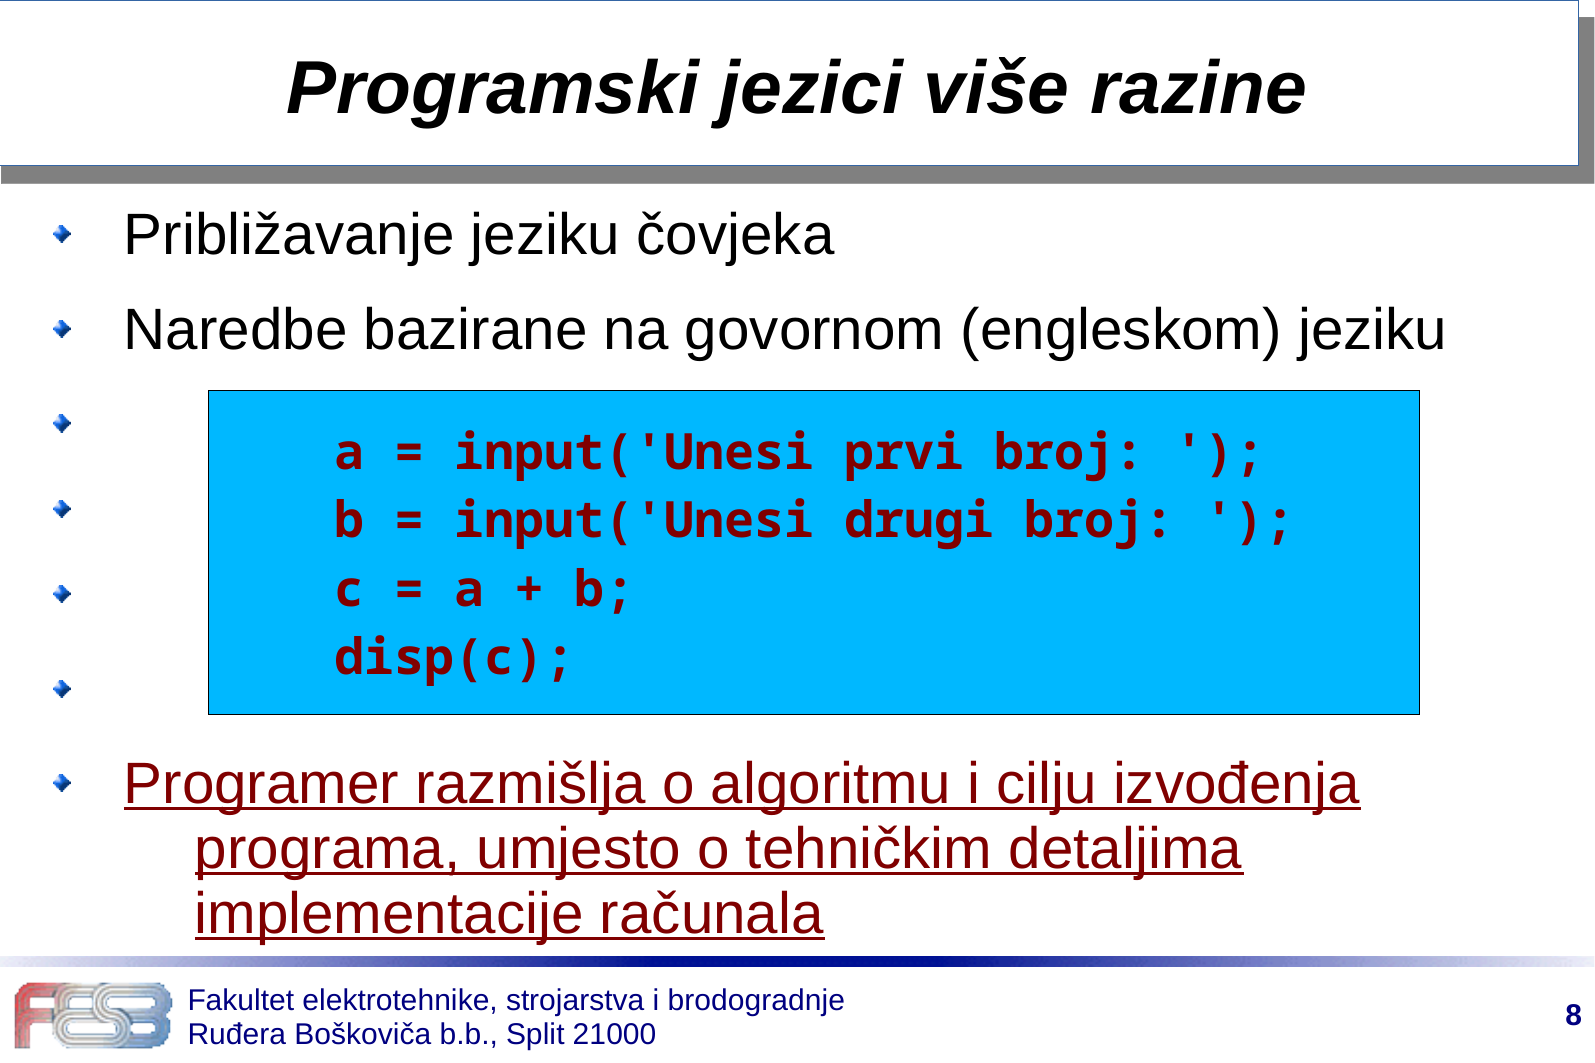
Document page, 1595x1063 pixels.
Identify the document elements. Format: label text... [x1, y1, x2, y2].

picture [9, 975, 177, 1059]
picture [0, 956, 1595, 967]
text_box a = input('Unesi prvi broj: '); b = input('Unesi drugi broj: '); c = a + b; disp(c); [208, 390, 1420, 715]
title Programski jezici više razine [0, 0, 1595, 175]
list Približavanje jeziku čovjeka Naredbe bazirane na govornom (engleskom) jeziku Programer razmišlja o algoritmu i cilju izvođenja programa, umjesto o tehničkim detaljima implementacije računala [29, 201, 1565, 944]
